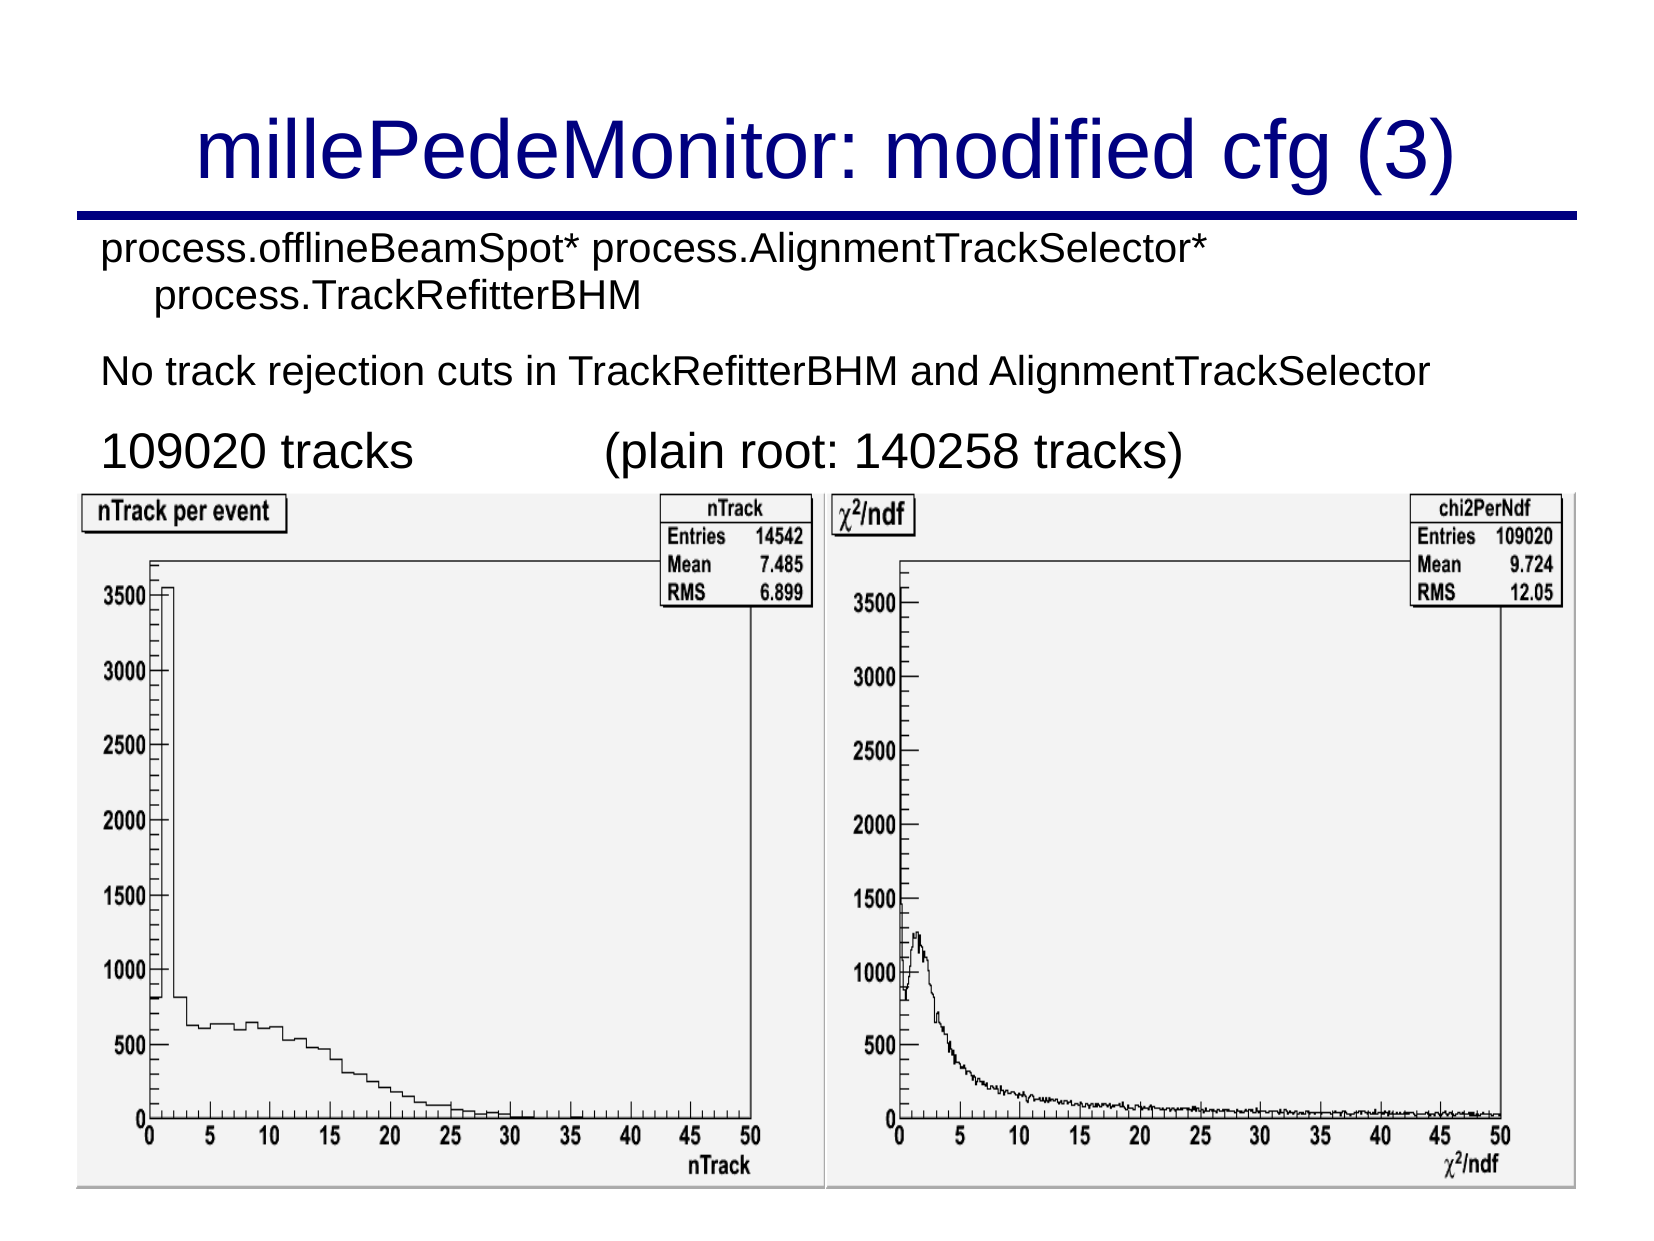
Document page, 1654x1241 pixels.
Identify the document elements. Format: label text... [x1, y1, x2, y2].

list process.offlineBeamSpot* process.AlignmentTrackSelector* process.TrackRefitterBHM No track rejection cuts in TrackRefitterBHM and AlignmentTrackSelector 109020 tracks (plain root: 140258 tracks) [82, 225, 1571, 491]
title millePedeMonitor: modified cfg (3) [82, 82, 1571, 218]
picture [75, 491, 1576, 1190]
